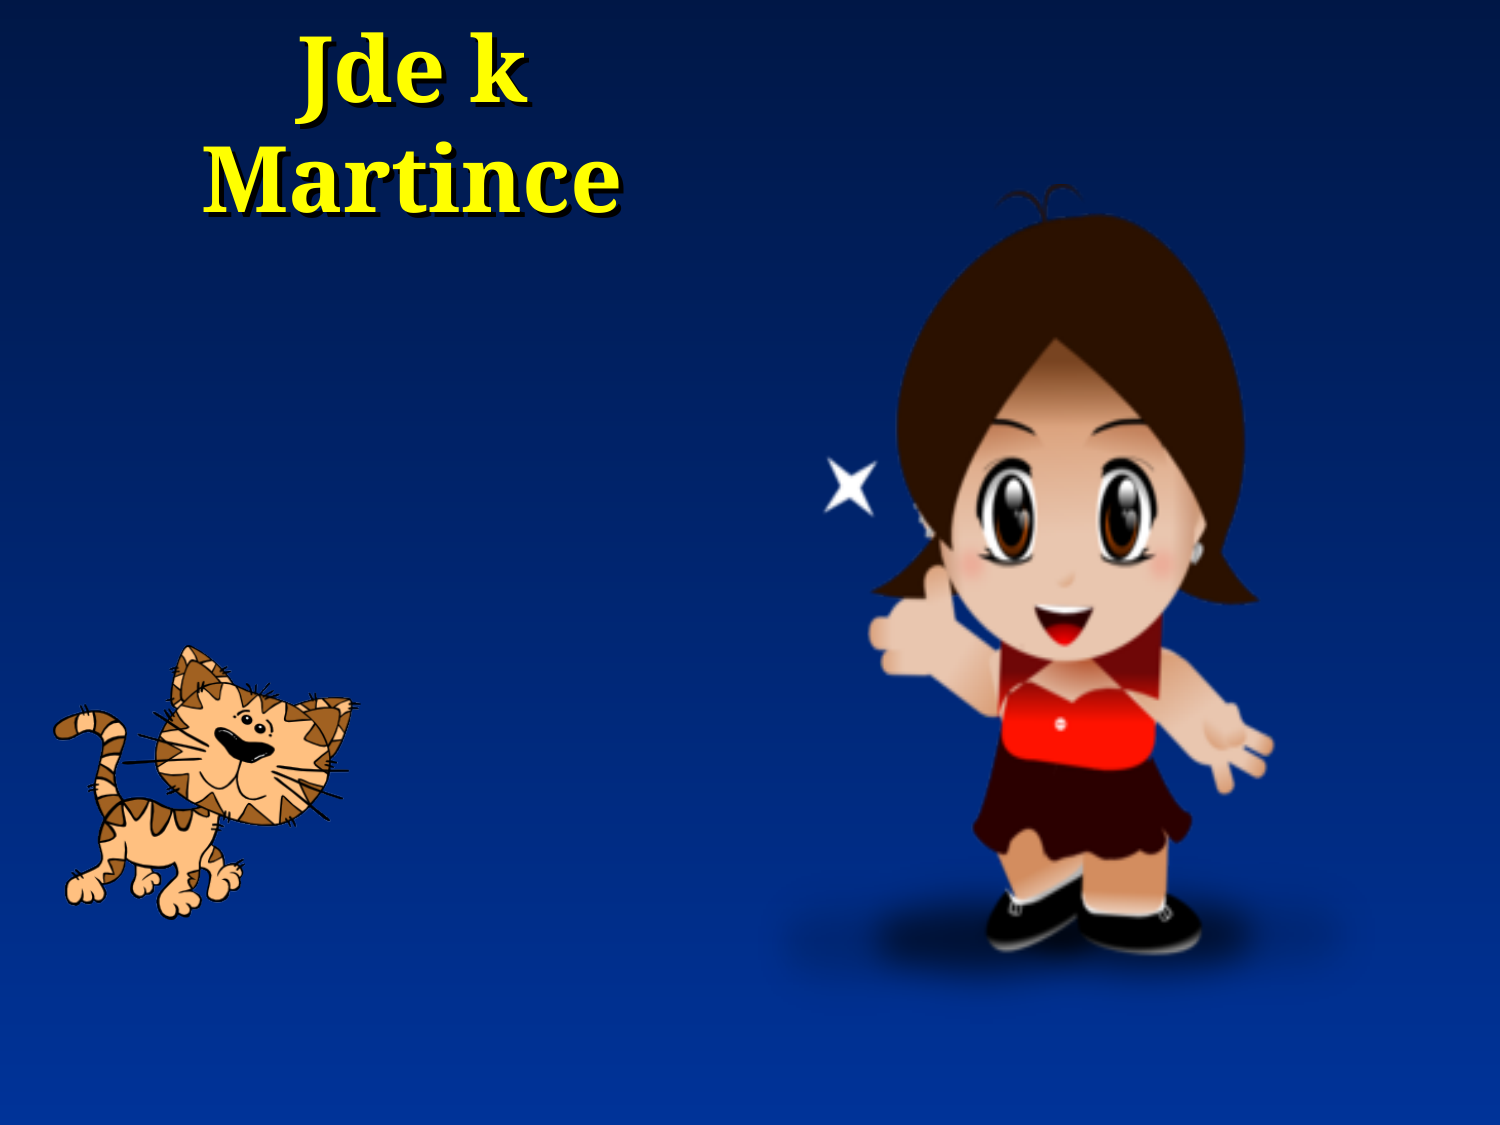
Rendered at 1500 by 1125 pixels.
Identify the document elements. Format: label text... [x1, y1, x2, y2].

picture [53, 645, 361, 920]
picture [750, 184, 1387, 1024]
title Jde k Martince [75, 45, 751, 197]
